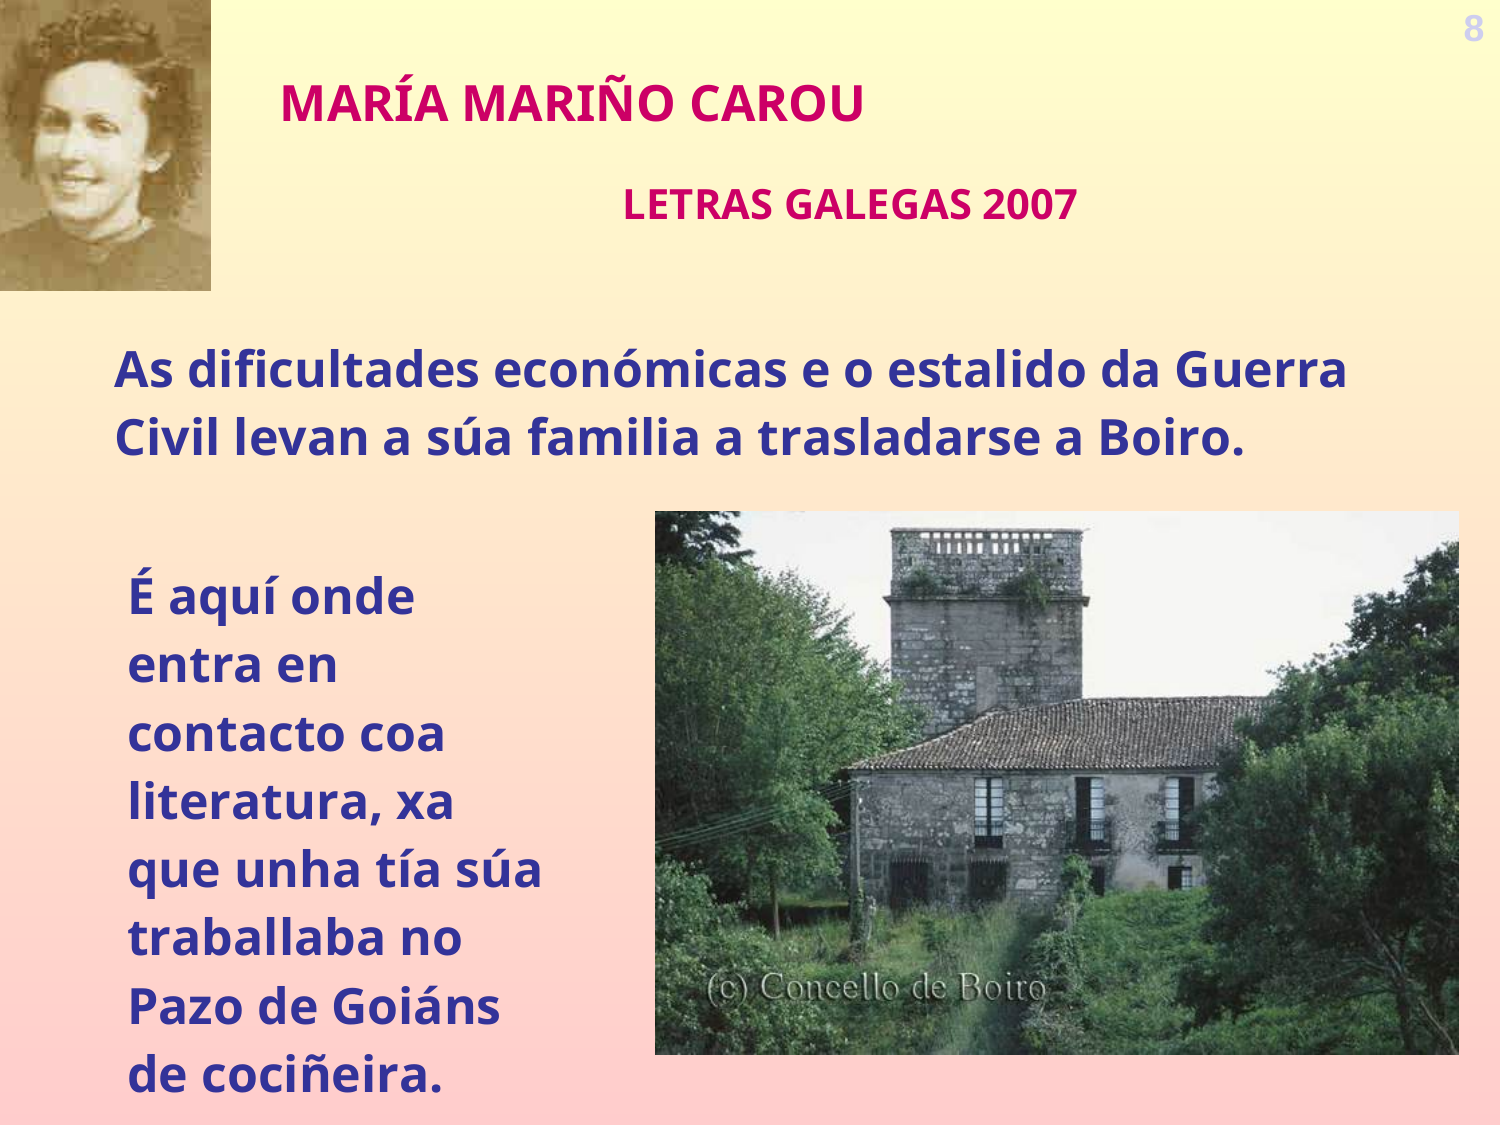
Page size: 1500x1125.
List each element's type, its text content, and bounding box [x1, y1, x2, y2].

text_box MARÍA MARIÑO CAROU [265, 60, 975, 145]
text_box As dificultades económicas e o estalido da Guerra Civil levan a súa familia a trasladarse a Boiro. [100, 326, 1436, 479]
text_box LETRAS GALEGAS 2007 [608, 166, 1247, 240]
picture [655, 511, 1459, 1055]
text_box É aquí onde entra en contacto coa literatura, xa que unha tía súa traballaba no Pazo de Goiáns de cociñeira. [112, 553, 573, 1115]
text_box 8 [1448, 0, 1500, 58]
picture [0, 0, 211, 291]
